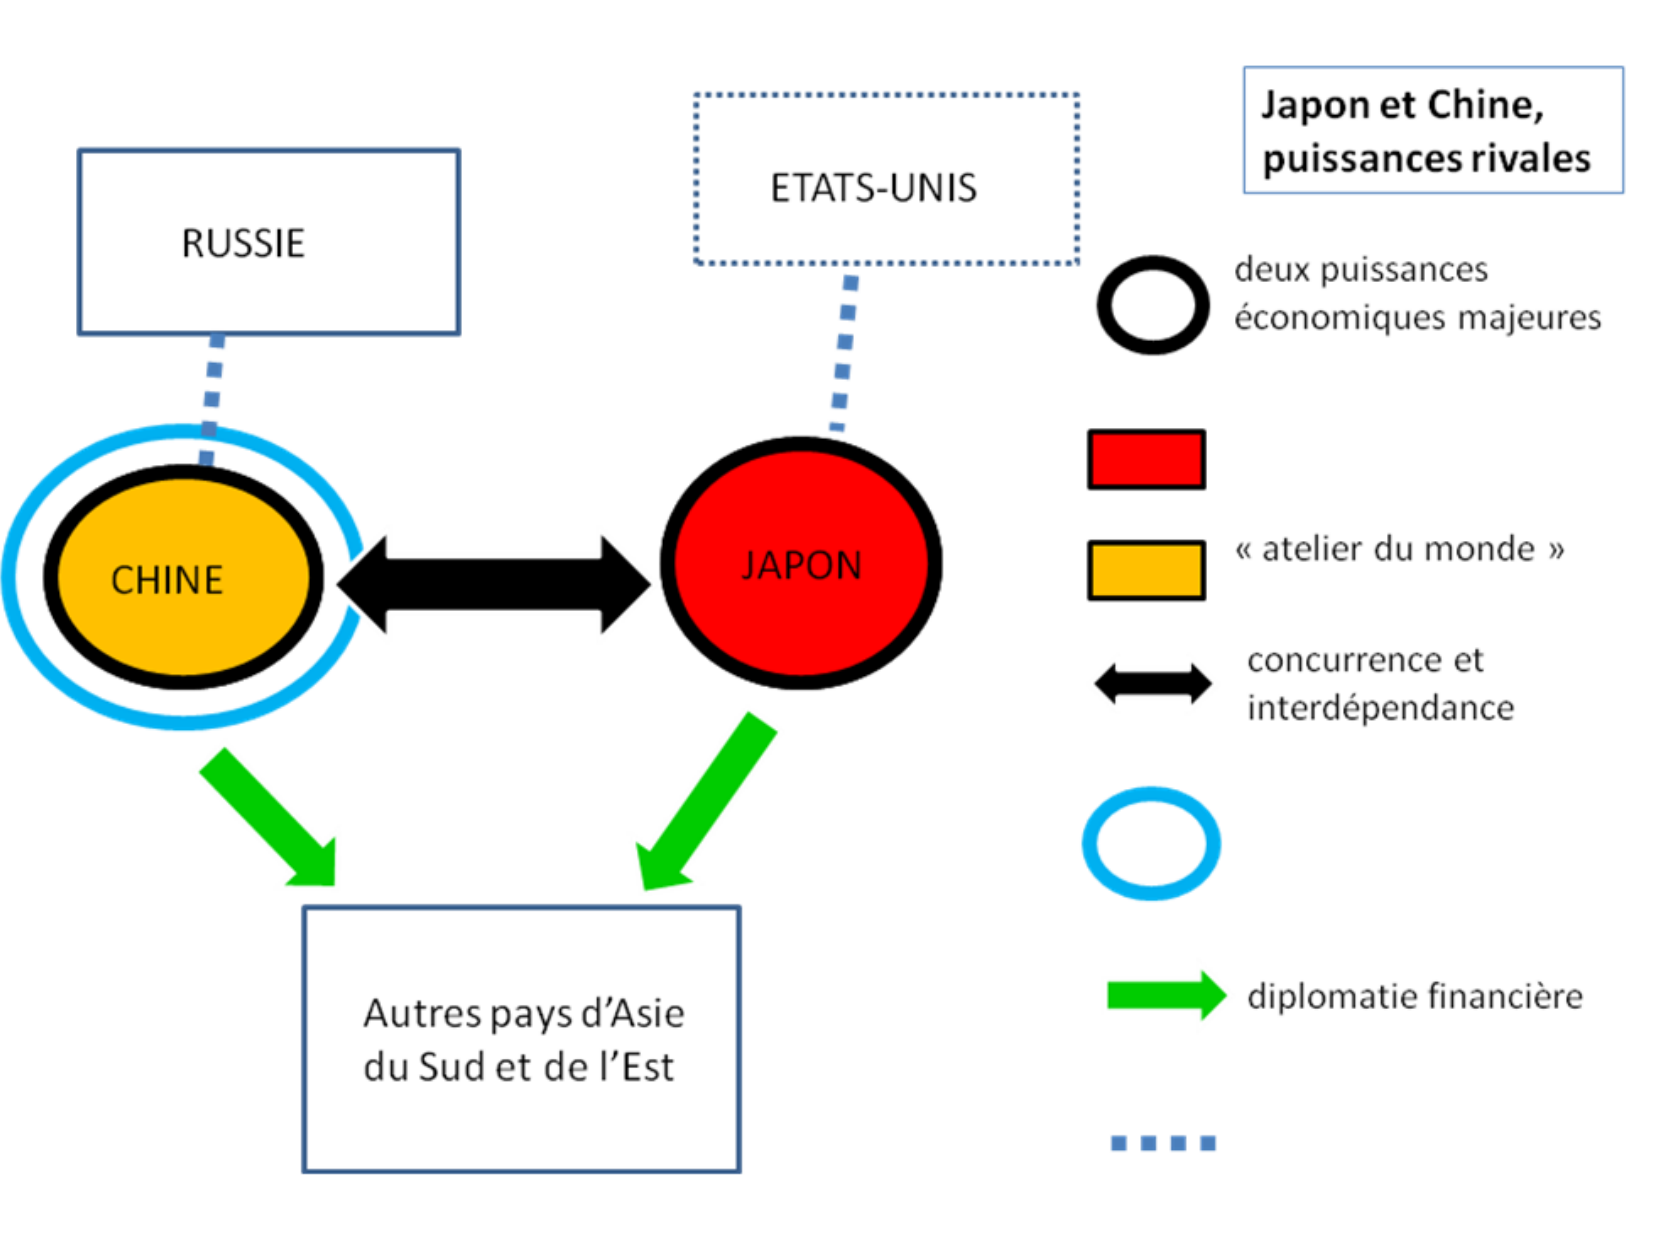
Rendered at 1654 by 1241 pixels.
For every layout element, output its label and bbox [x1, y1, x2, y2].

picture [0, 61, 1653, 1176]
